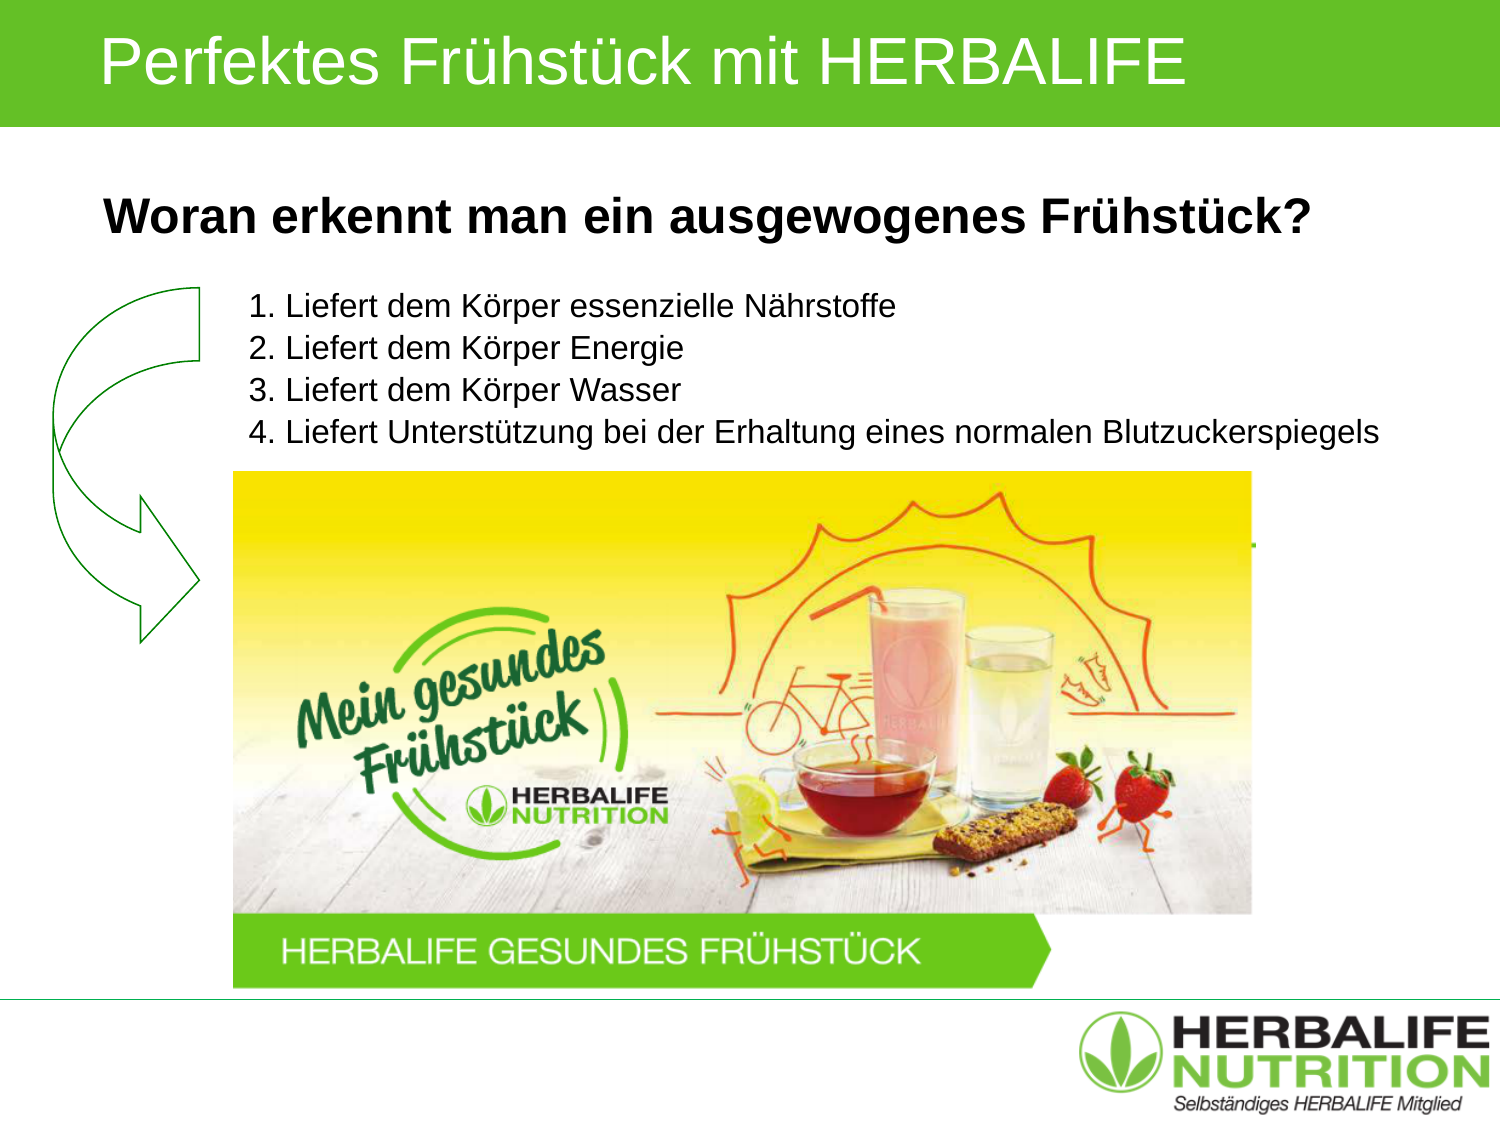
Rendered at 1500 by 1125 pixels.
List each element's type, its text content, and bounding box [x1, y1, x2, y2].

title Perfektes Frühstück mit HERBALIFE [84, 18, 1379, 109]
text_box 1. Liefert dem Körper essenzielle Nährstoffe 2. Liefert dem Körper Energie 3. Liefert dem Körper Wasser 4. Liefert Unterstützung bei der Erhaltung eines normalen Blutzuckerspiegels [234, 281, 1425, 449]
picture [233, 471, 1256, 995]
text_box Woran erkennt man ein ausgewogenes Frühstück? [88, 168, 1500, 258]
text_box [53, 287, 200, 643]
